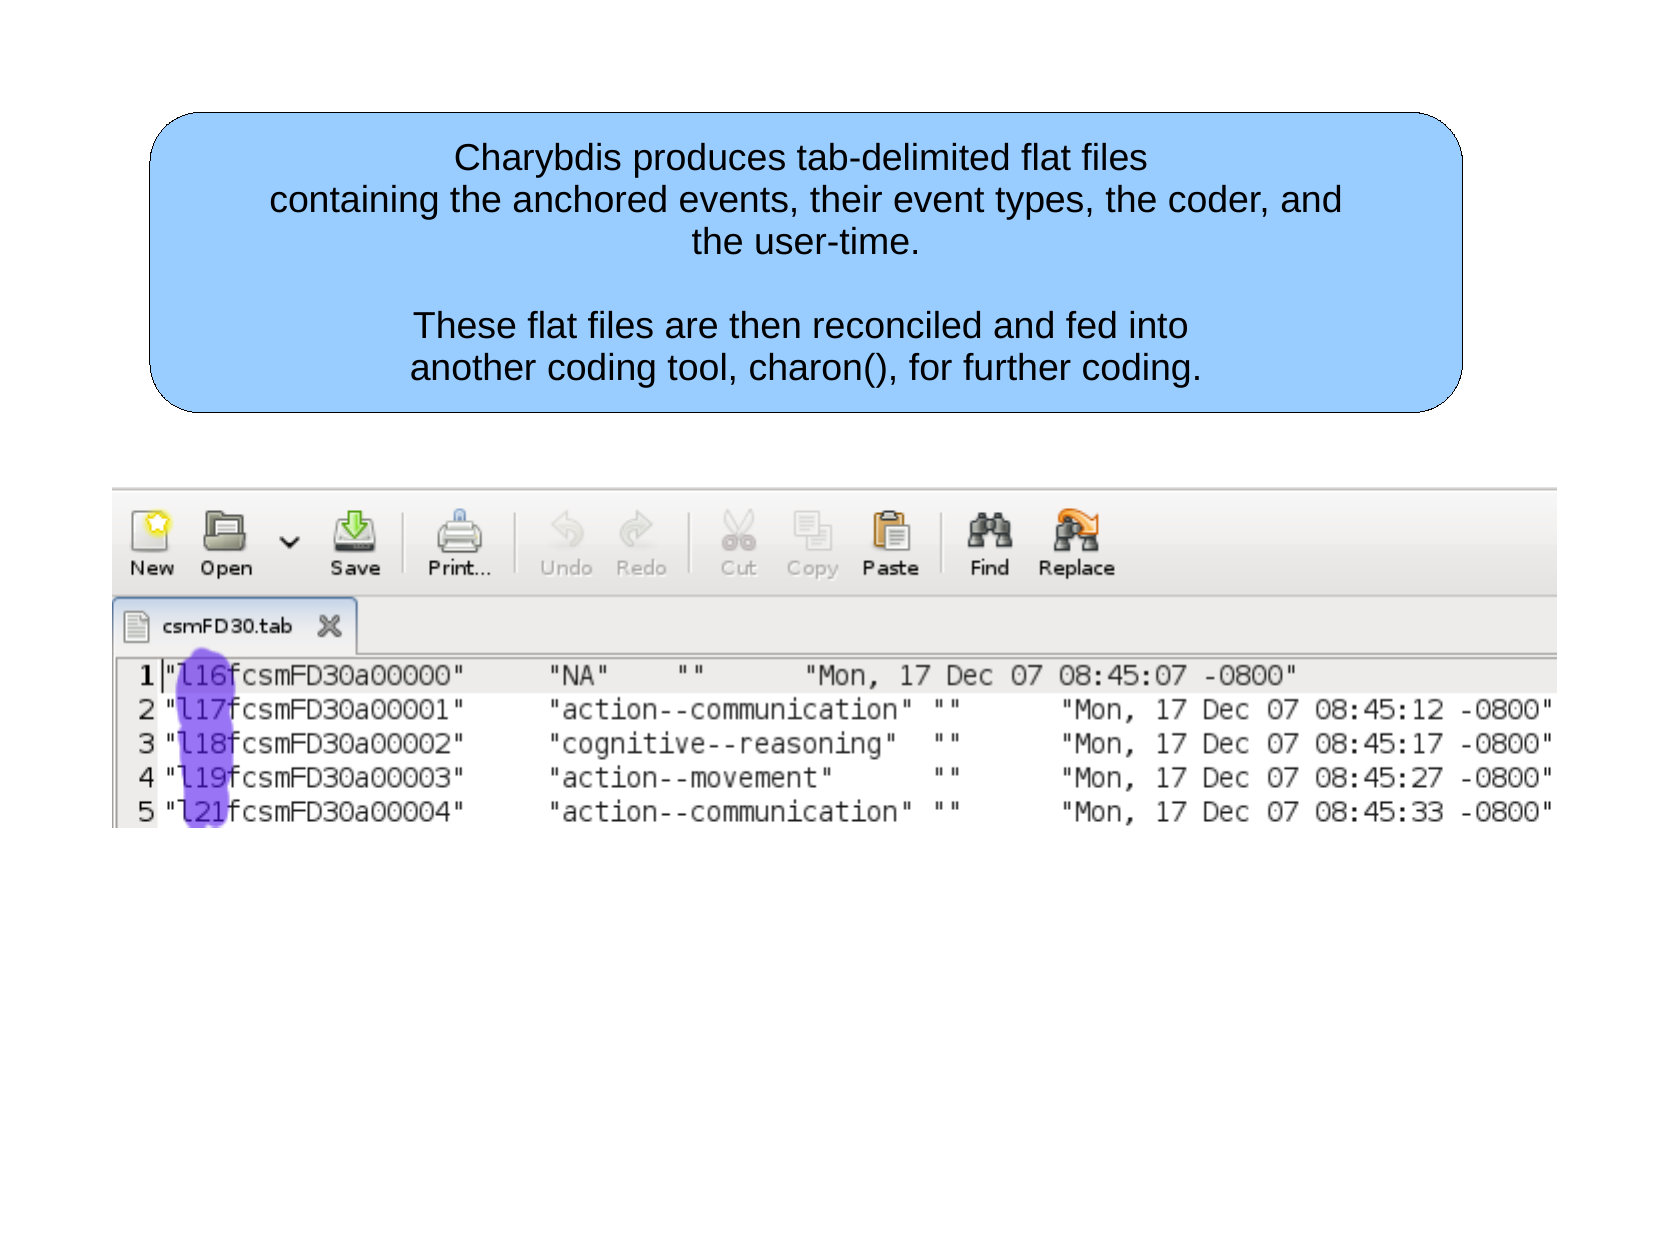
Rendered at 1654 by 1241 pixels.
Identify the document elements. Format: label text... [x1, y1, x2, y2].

text_box Charybdis produces tab-delimited flat files containing the anchored events, their event types, the coder, and the user-time. These flat files are then reconciled and fed into another coding tool, charon(), for further coding. [149, 112, 1463, 413]
picture [112, 487, 1557, 828]
